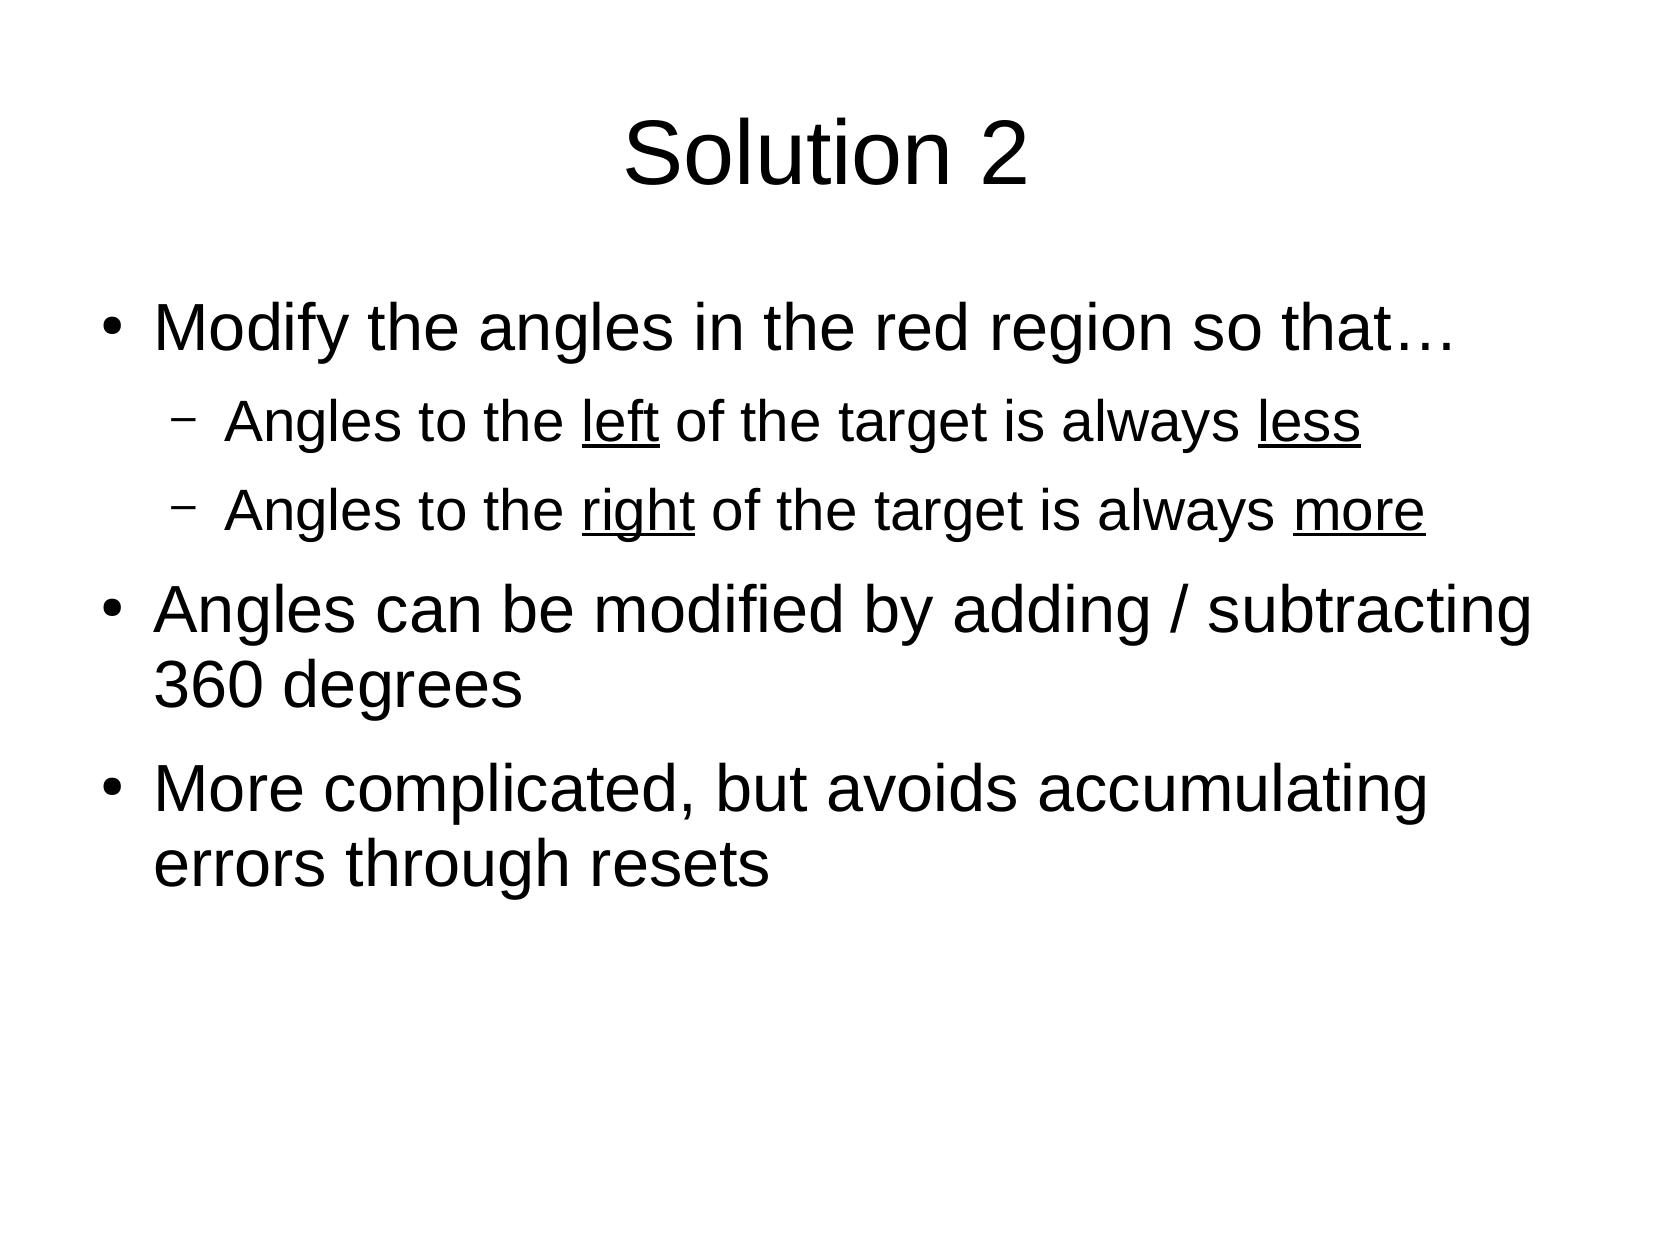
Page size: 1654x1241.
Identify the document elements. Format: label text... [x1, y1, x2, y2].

list Modify the angles in the red region so that… Angles to the left of the target is always less Angles to the right of the target is always more Angles can be modified by adding / subtracting 360 degrees More complicated, but avoids accumulating errors through resets [82, 290, 1571, 1010]
title Solution 2 [82, 49, 1571, 257]
